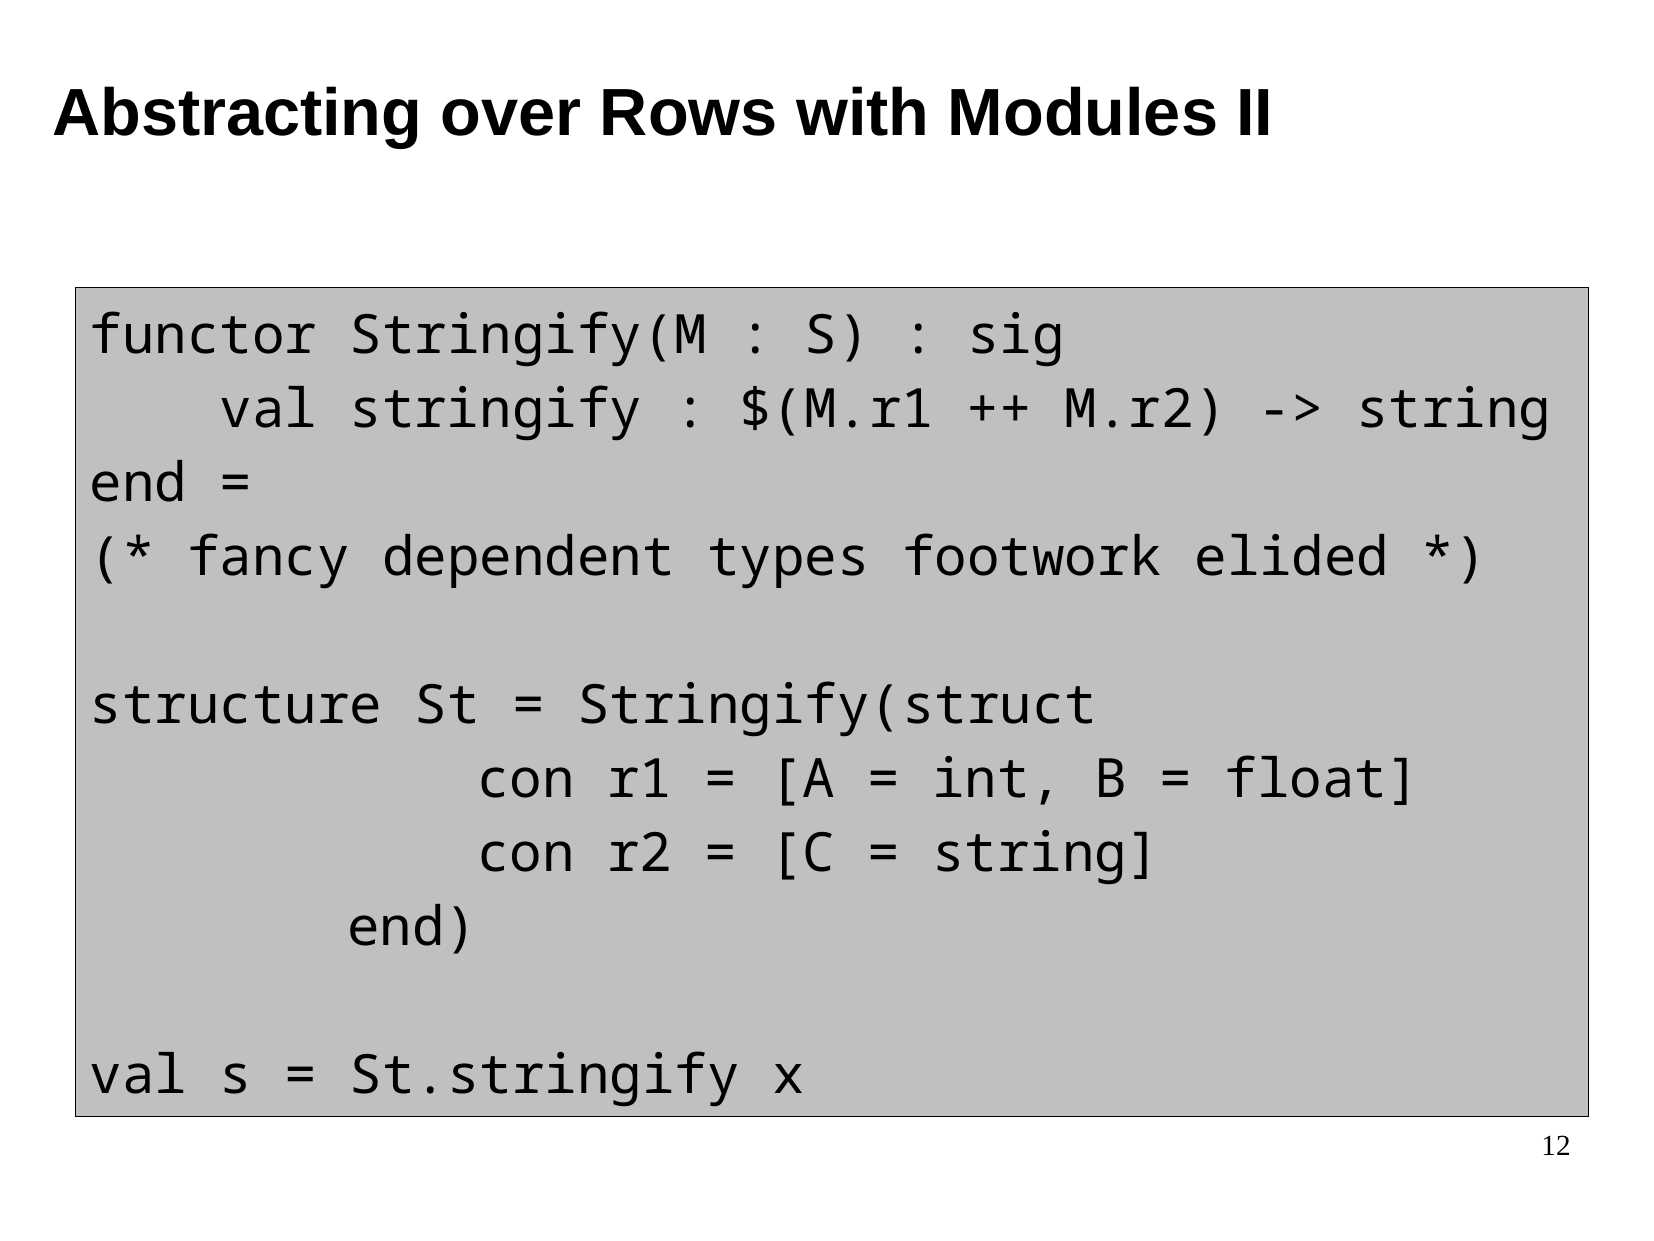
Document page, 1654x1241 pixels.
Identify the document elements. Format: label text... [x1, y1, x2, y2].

text_box Abstracting over Rows with Modules II [37, 67, 1613, 157]
text_box functor Stringify(M : S) : sig val stringify : $(M.r1 ++ M.r2) -> string end = (* fancy dependent types footwork elided *) structure St = Stringify(struct con r1 = [A = int, B = float] con r2 = [C = string] end) val s = St.stringify x [75, 287, 1589, 996]
